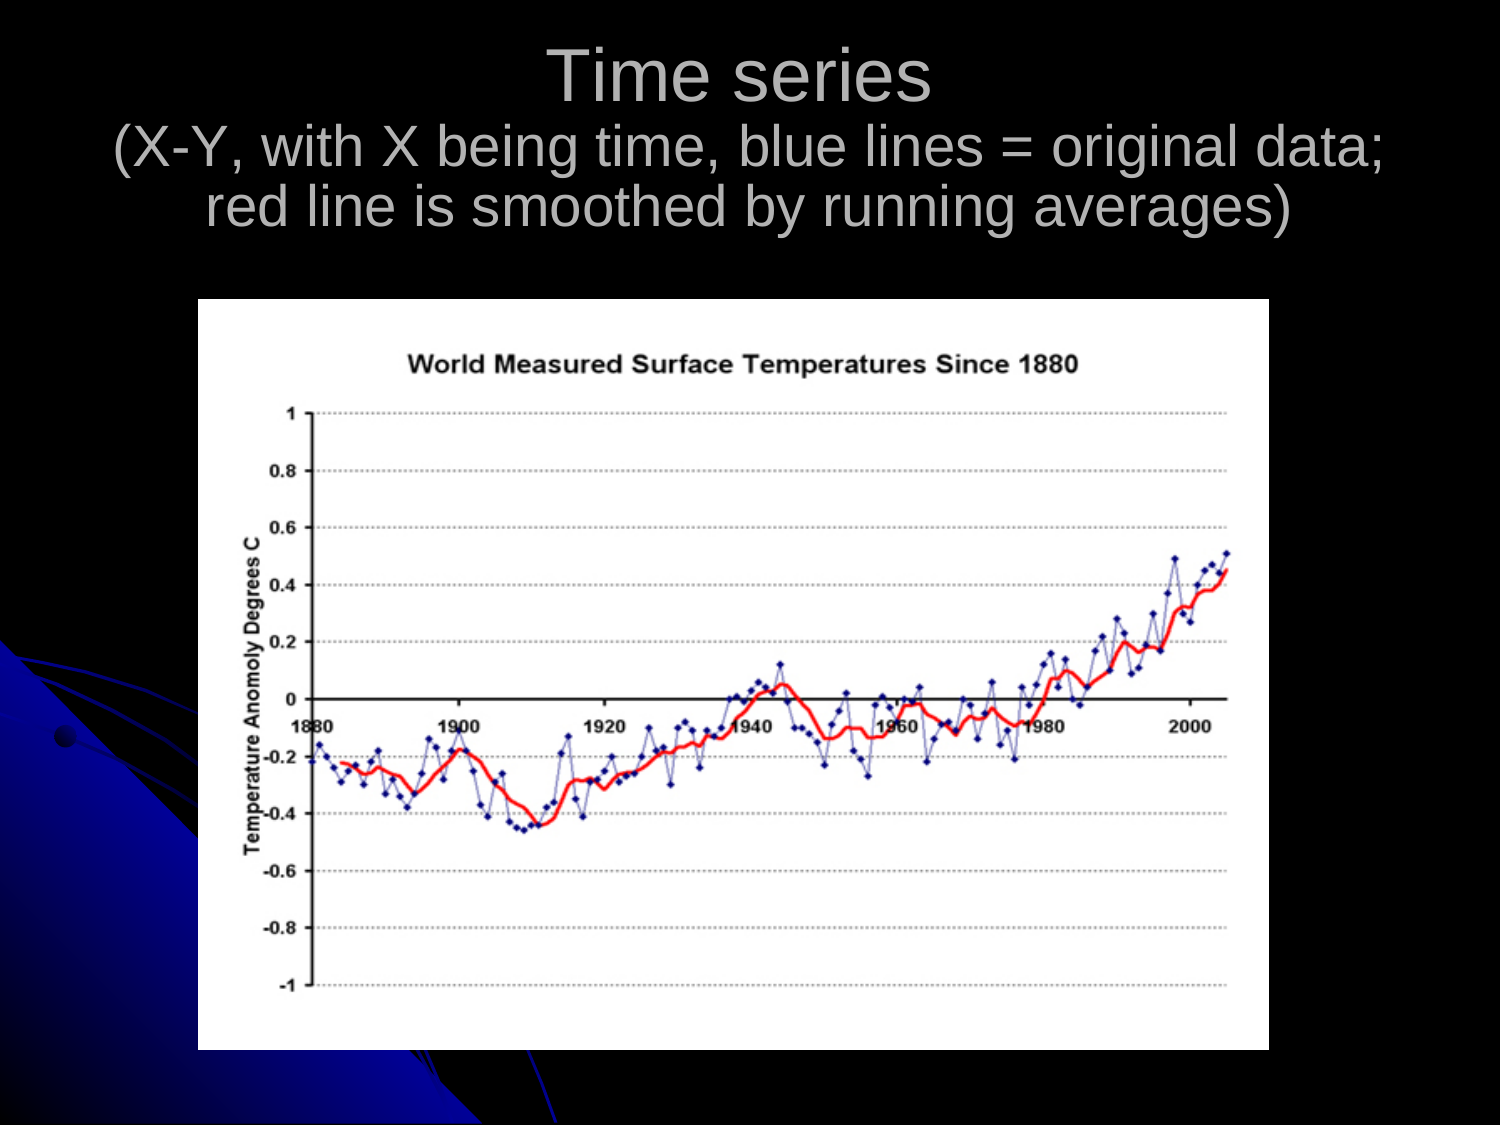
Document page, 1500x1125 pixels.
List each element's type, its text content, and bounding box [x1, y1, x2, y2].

title Time series (X-Y, with X being time, blue lines = original data; red line is smoothed by running averages)‏ [75, 25, 1426, 253]
picture [198, 299, 1269, 1051]
